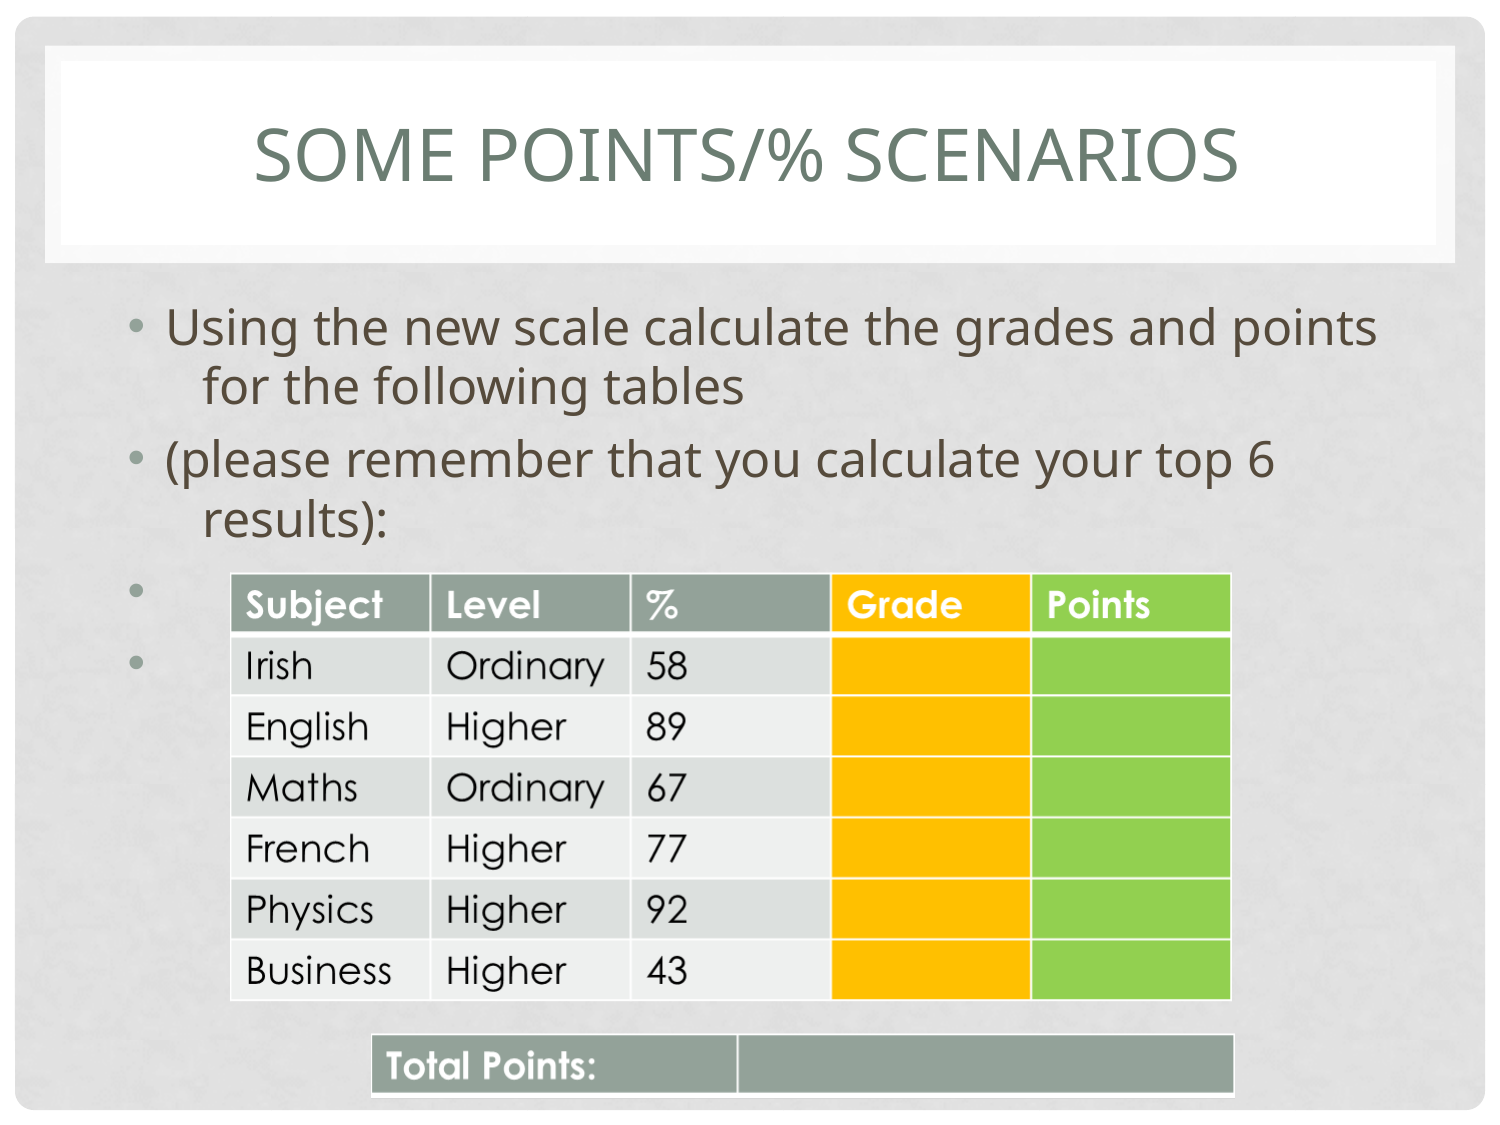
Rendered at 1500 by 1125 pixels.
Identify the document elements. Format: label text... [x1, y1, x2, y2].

list Using the new scale calculate the grades and points for the following tables (please remember that you calculate your top 6 results): [75, 287, 1426, 1005]
picture [371, 1029, 1235, 1112]
picture [230, 568, 1232, 1015]
title Some points/% Scenarios [69, 66, 1426, 238]
